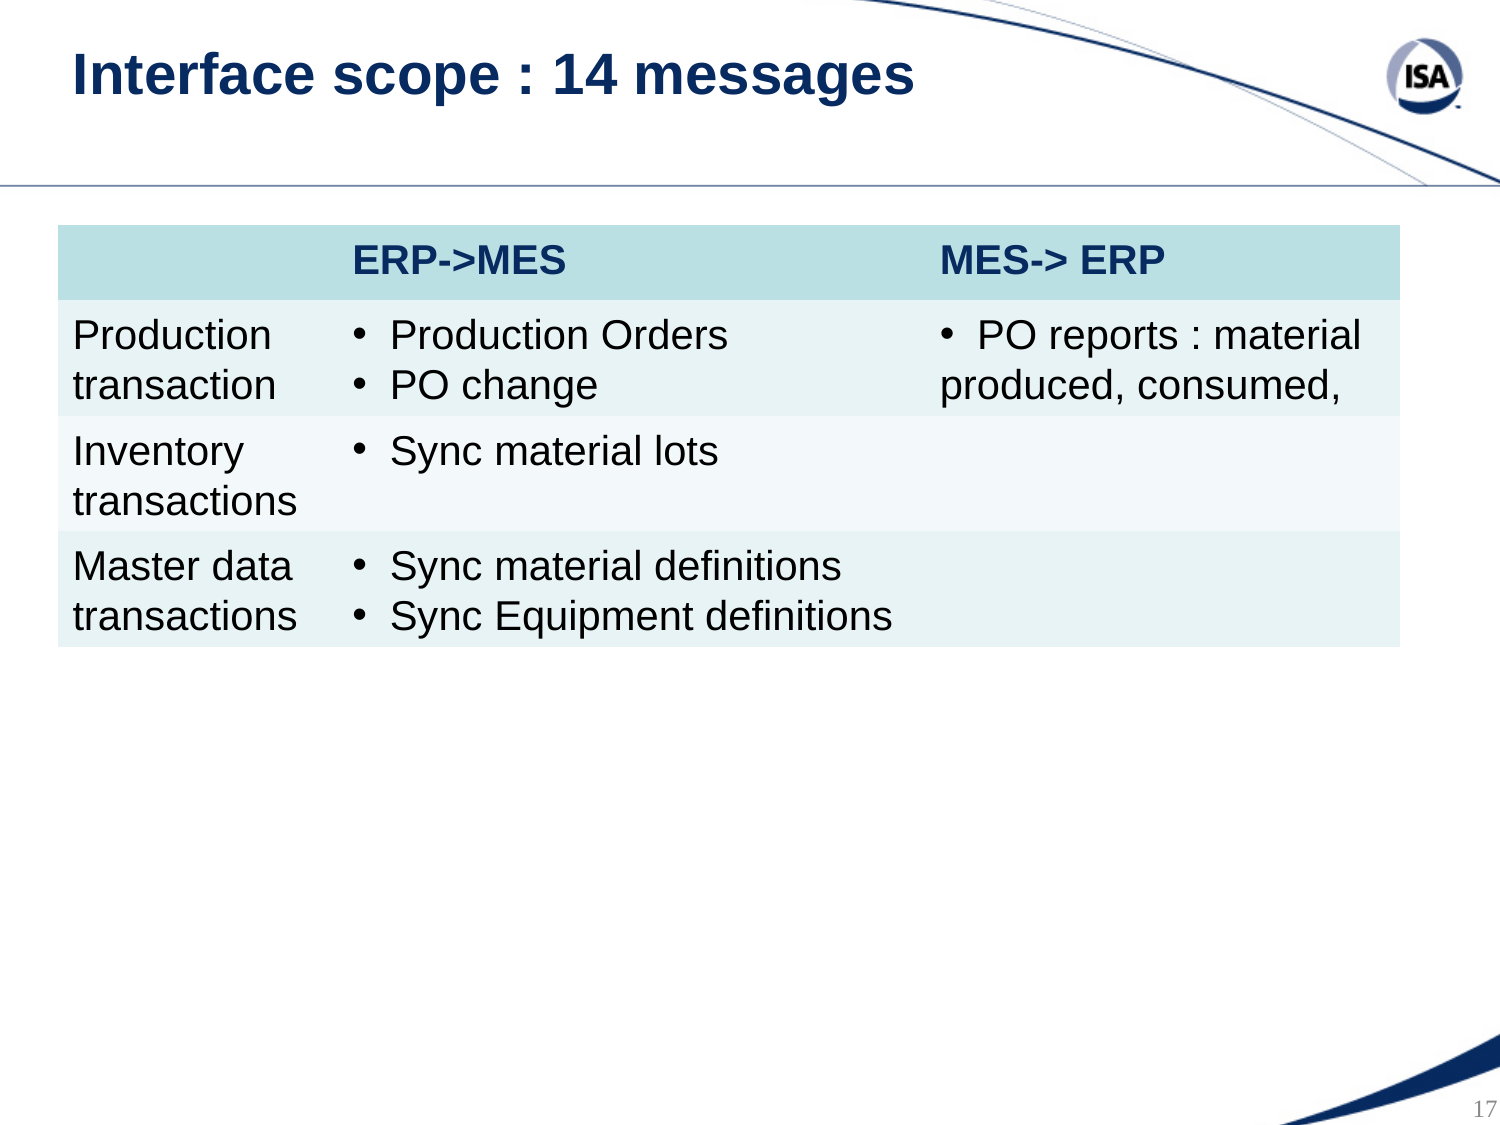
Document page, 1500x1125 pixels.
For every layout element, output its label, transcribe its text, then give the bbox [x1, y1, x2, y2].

table_header ERP->MES [338, 225, 925, 300]
table_cell Production transaction [58, 300, 338, 416]
table_cell [925, 531, 1400, 647]
table_cell [925, 416, 1400, 531]
table_cell Sync material lots [338, 416, 925, 531]
list [57, 224, 1413, 988]
table_cell Production Orders PO change [338, 300, 925, 416]
table_header MES-> ERP [925, 225, 1400, 300]
table_cell PO reports : material produced, consumed, [925, 300, 1400, 416]
table_header [58, 225, 338, 300]
table_cell Inventory transactions [58, 416, 338, 531]
table_cell Sync material definitions Sync Equipment definitions [338, 531, 925, 647]
title Interface scope : 14 messages [57, 28, 1333, 217]
table_cell Master data transactions [58, 531, 338, 647]
picture [0, 0, 1500, 1125]
